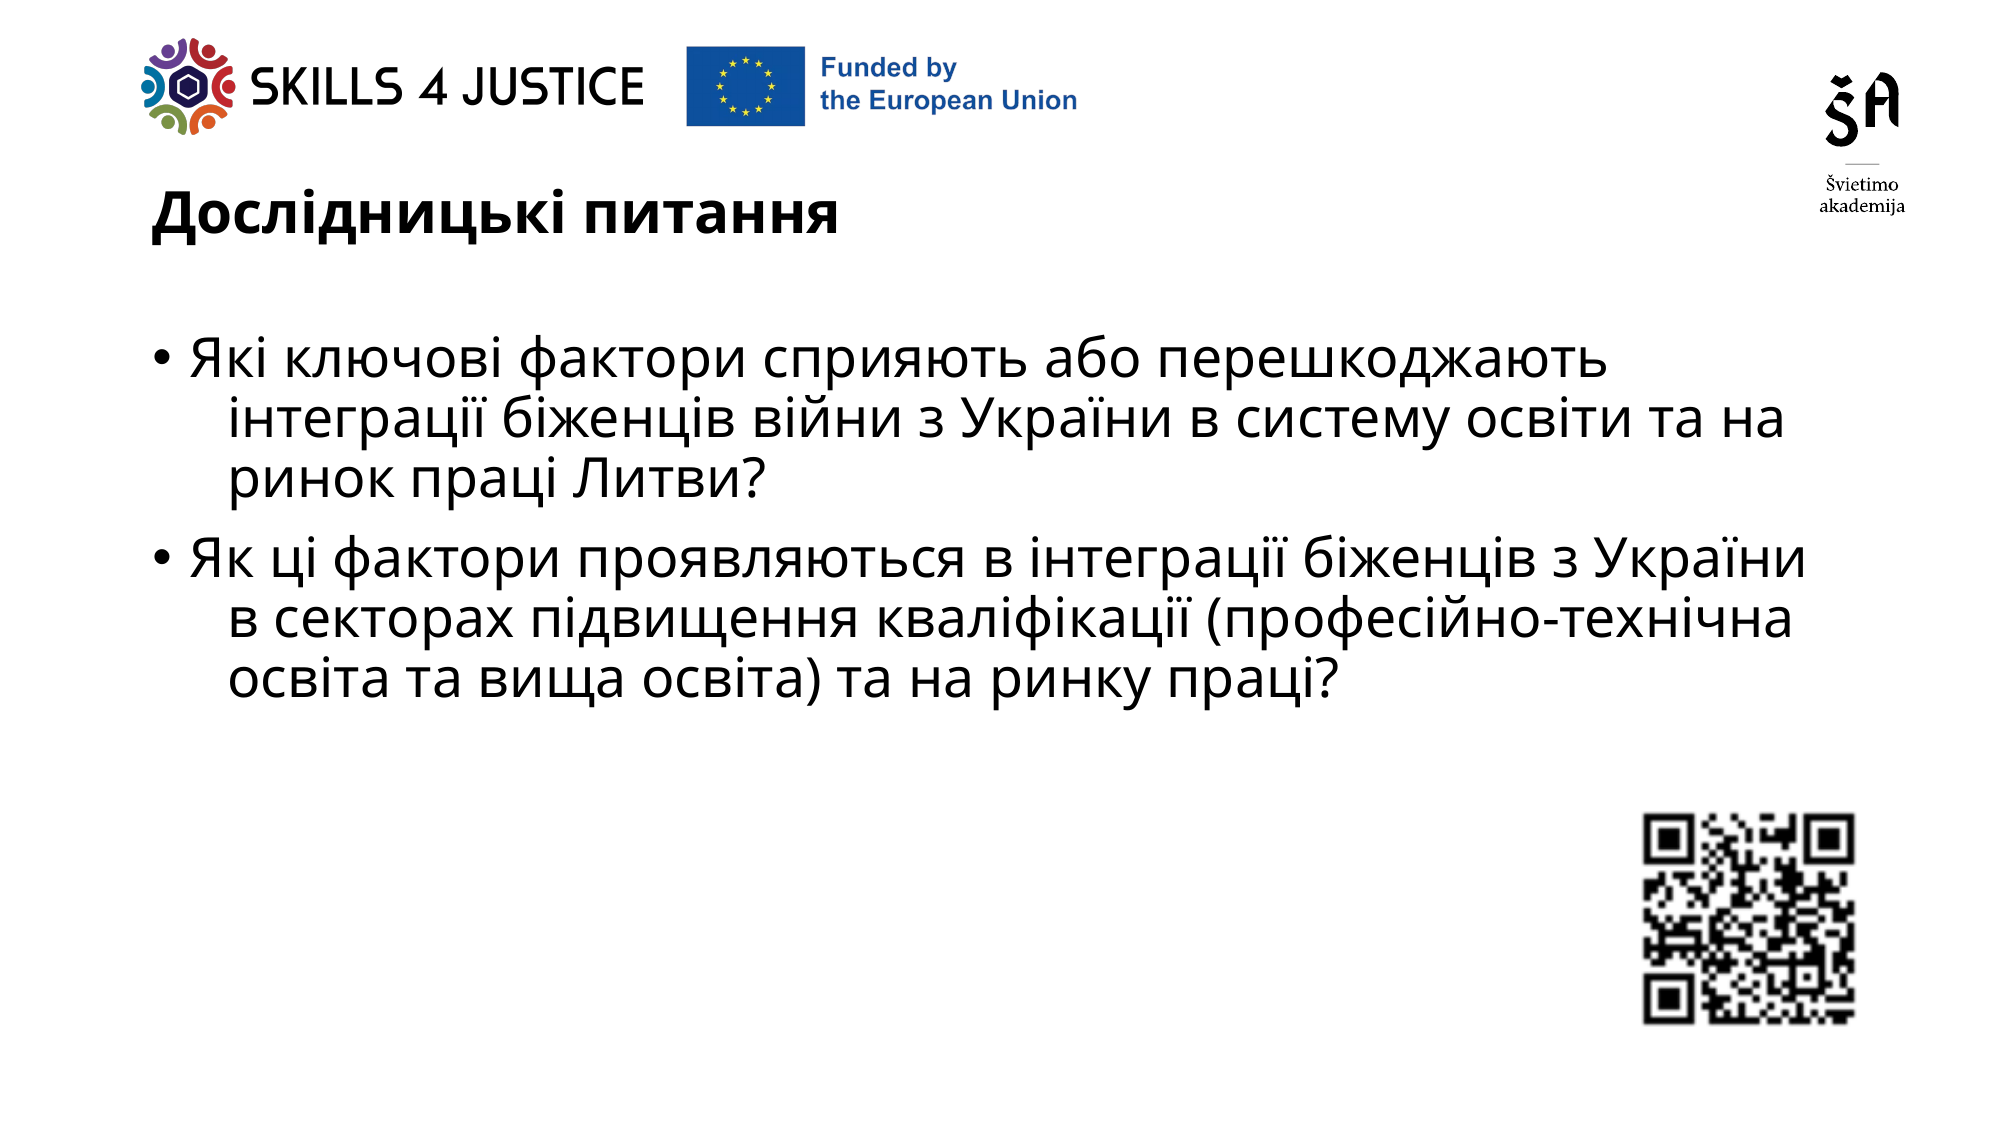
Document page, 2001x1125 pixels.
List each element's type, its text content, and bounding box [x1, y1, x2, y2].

list Які ключові фактори сприяють або перешкоджають інтеграції біженців війни з України в систему освіти та на ринок праці Литви? Як ці фактори проявляються в інтеграції біженців з України в секторах підвищення кваліфікації (професійно-технічна освіта та вища освіта) та на ринку праці? [137, 321, 1863, 1033]
title Дослідницькі питання [137, 183, 1679, 291]
picture [1636, 806, 1863, 1033]
